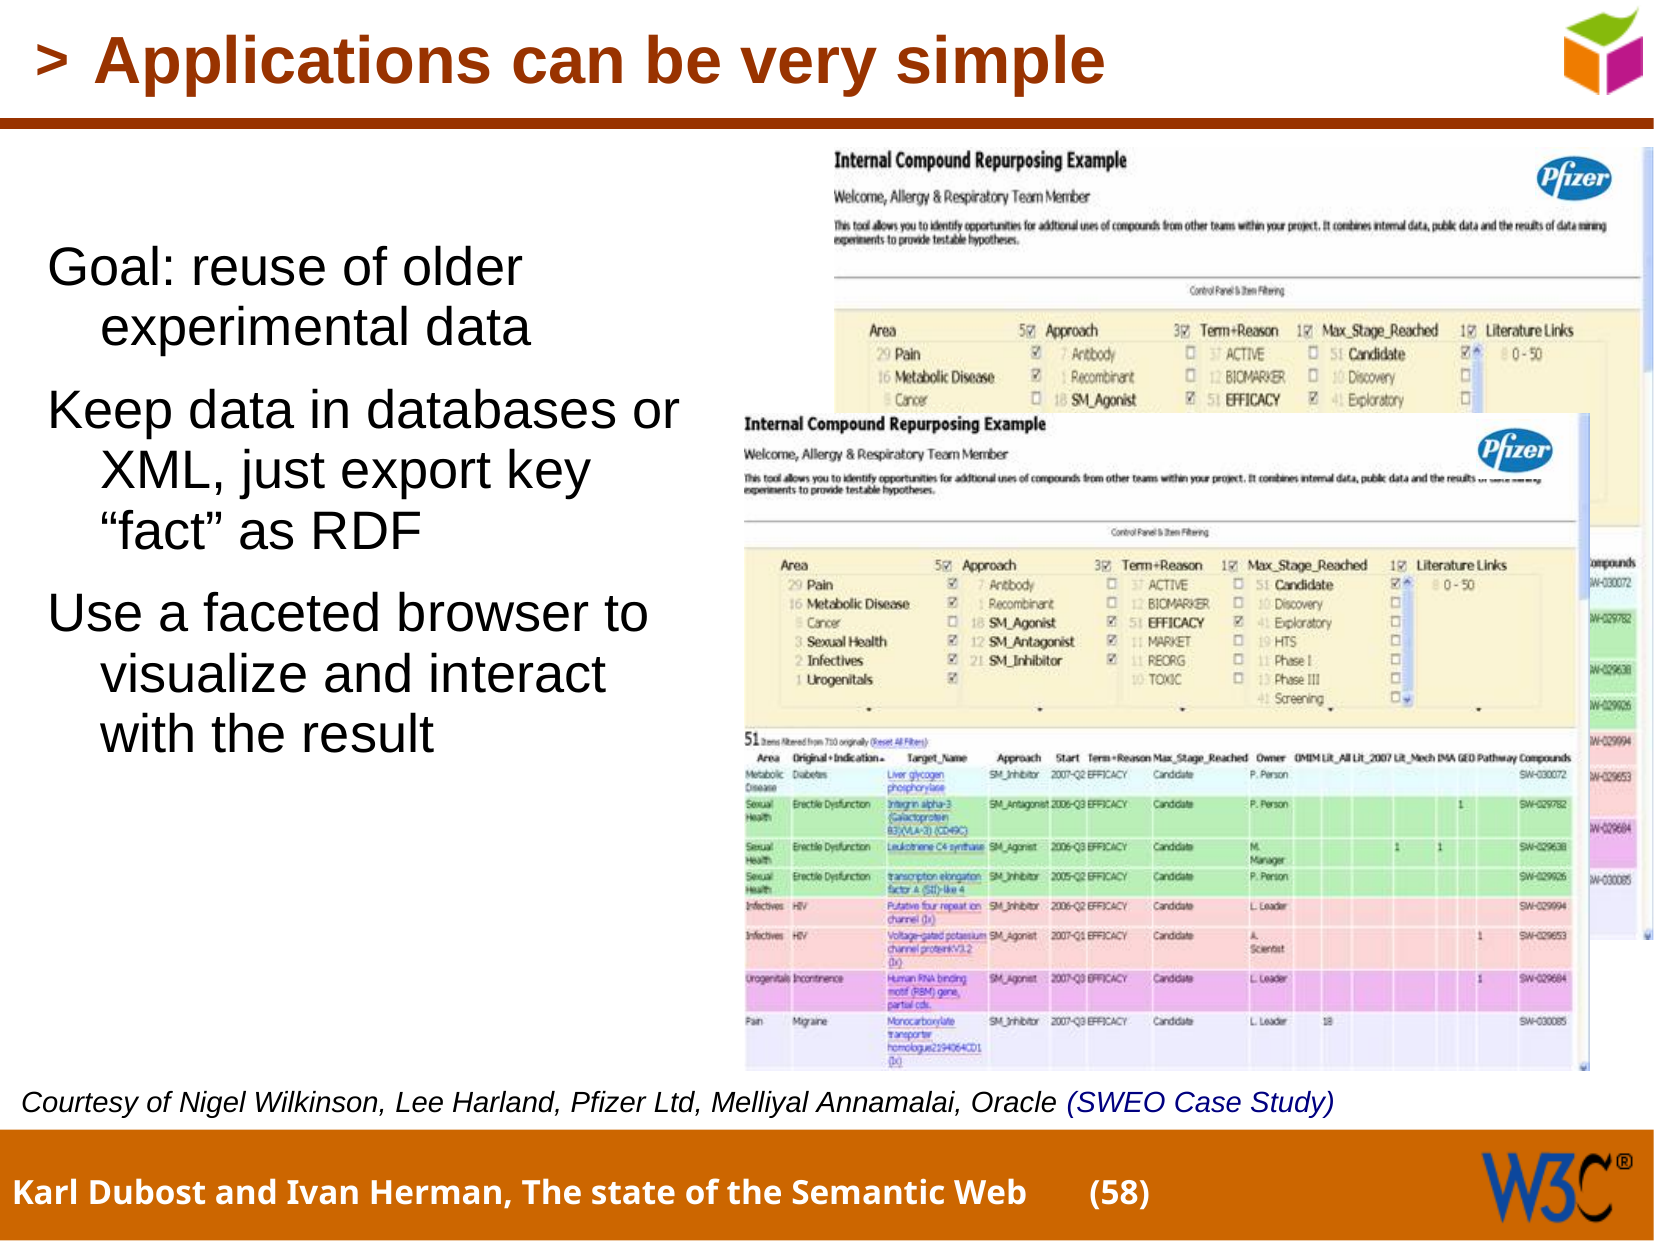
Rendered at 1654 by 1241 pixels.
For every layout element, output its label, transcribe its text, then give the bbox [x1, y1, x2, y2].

title Applications can be very simple [93, 7, 1493, 111]
list Goal: reuse of older experimental data Keep data in databases or XML, just export key “fact” as RDF Use a faceted browser to visualize and interact with the result [29, 1129, 709, 1207]
picture [1564, 5, 1643, 95]
picture [1477, 1149, 1639, 1228]
text_box Courtesy of Nigel Wilkinson, Lee Harland, Pfizer Ltd, Melliyal Annamalai, Oracle (SWEO Case Study) [6, 1080, 1351, 1129]
picture [744, 147, 1654, 1072]
list Goal: reuse of older experimental data Keep data in databases or XML, just export key “fact” as RDF Use a faceted browser to visualize and interact with the result [29, 236, 709, 1080]
